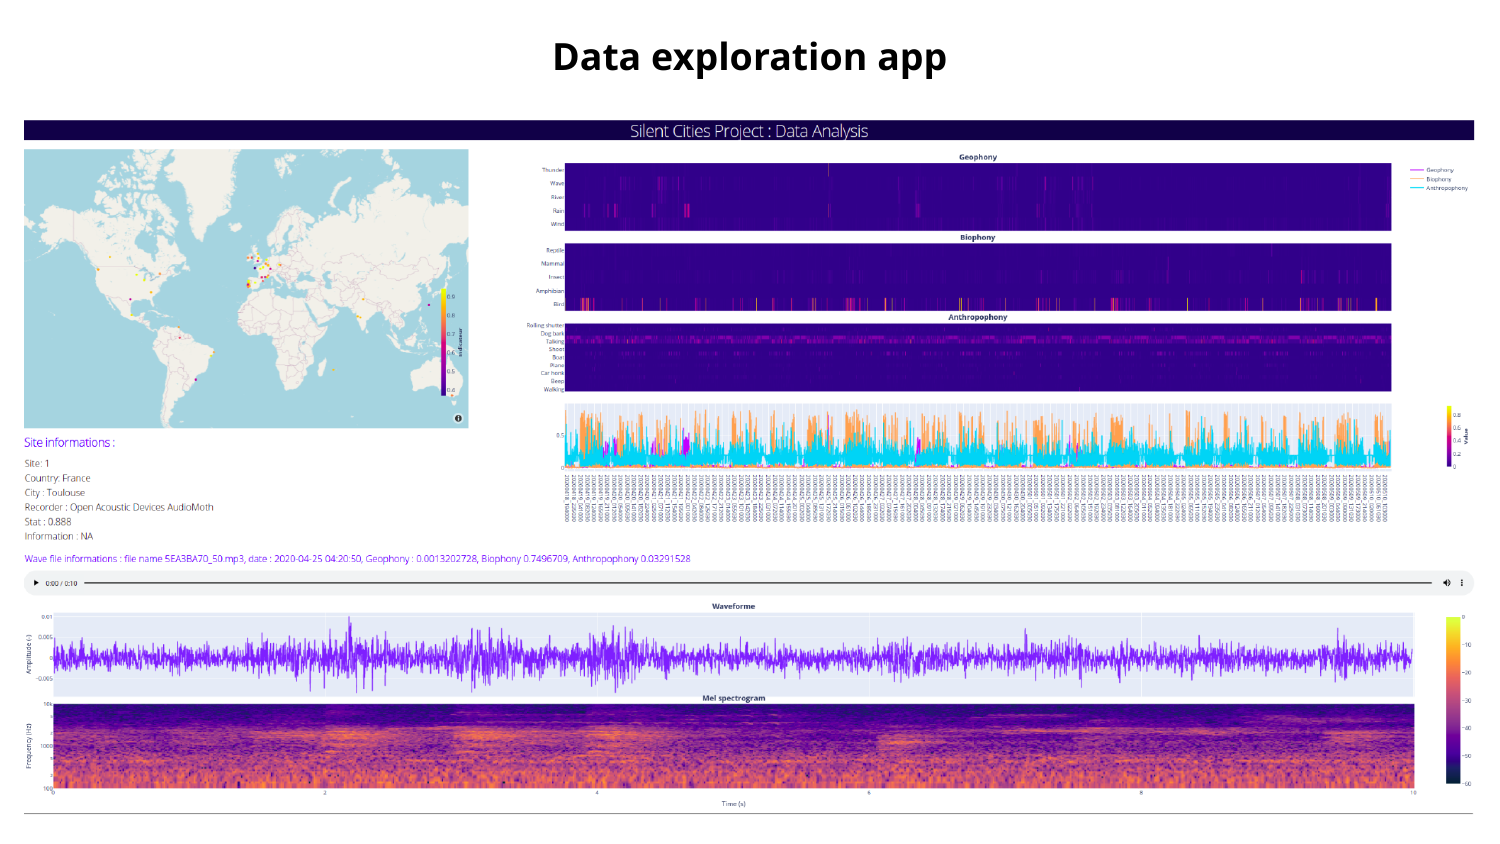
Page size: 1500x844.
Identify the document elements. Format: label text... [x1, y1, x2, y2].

text_box Data exploration app [0, 17, 1500, 93]
picture [24, 118, 1475, 813]
